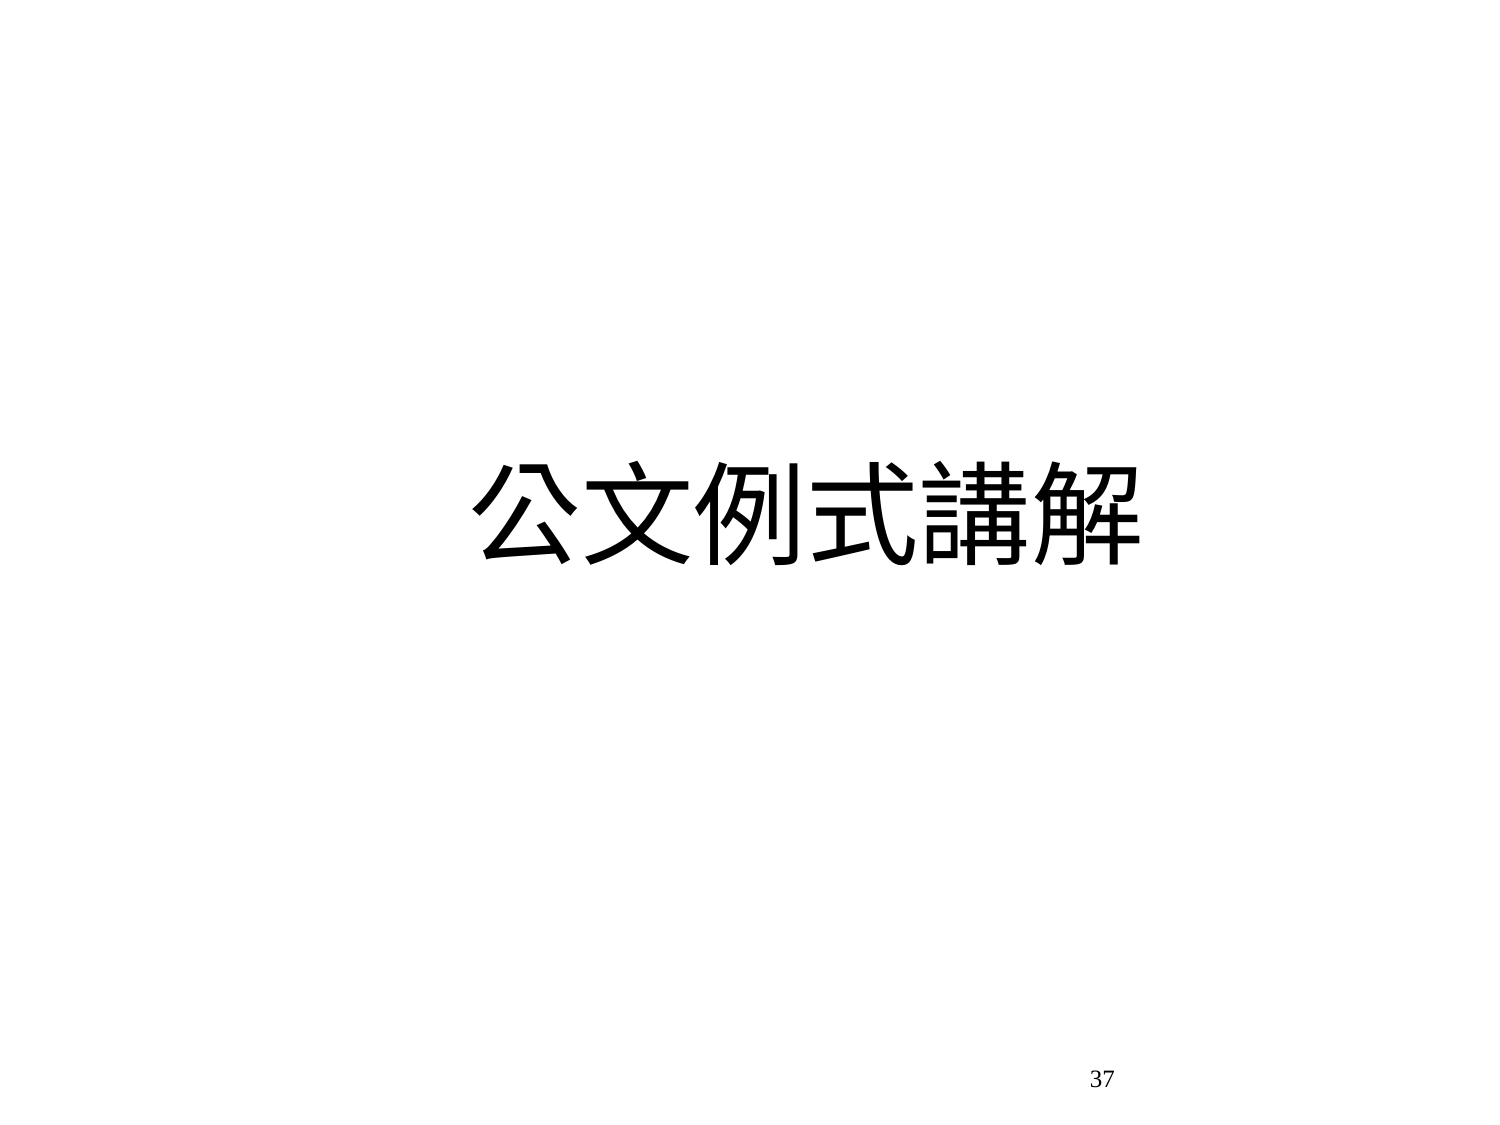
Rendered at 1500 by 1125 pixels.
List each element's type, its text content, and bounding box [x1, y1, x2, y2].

text_box [1074, 1025, 1426, 1101]
list 公文例式講解 [140, 299, 1416, 1069]
